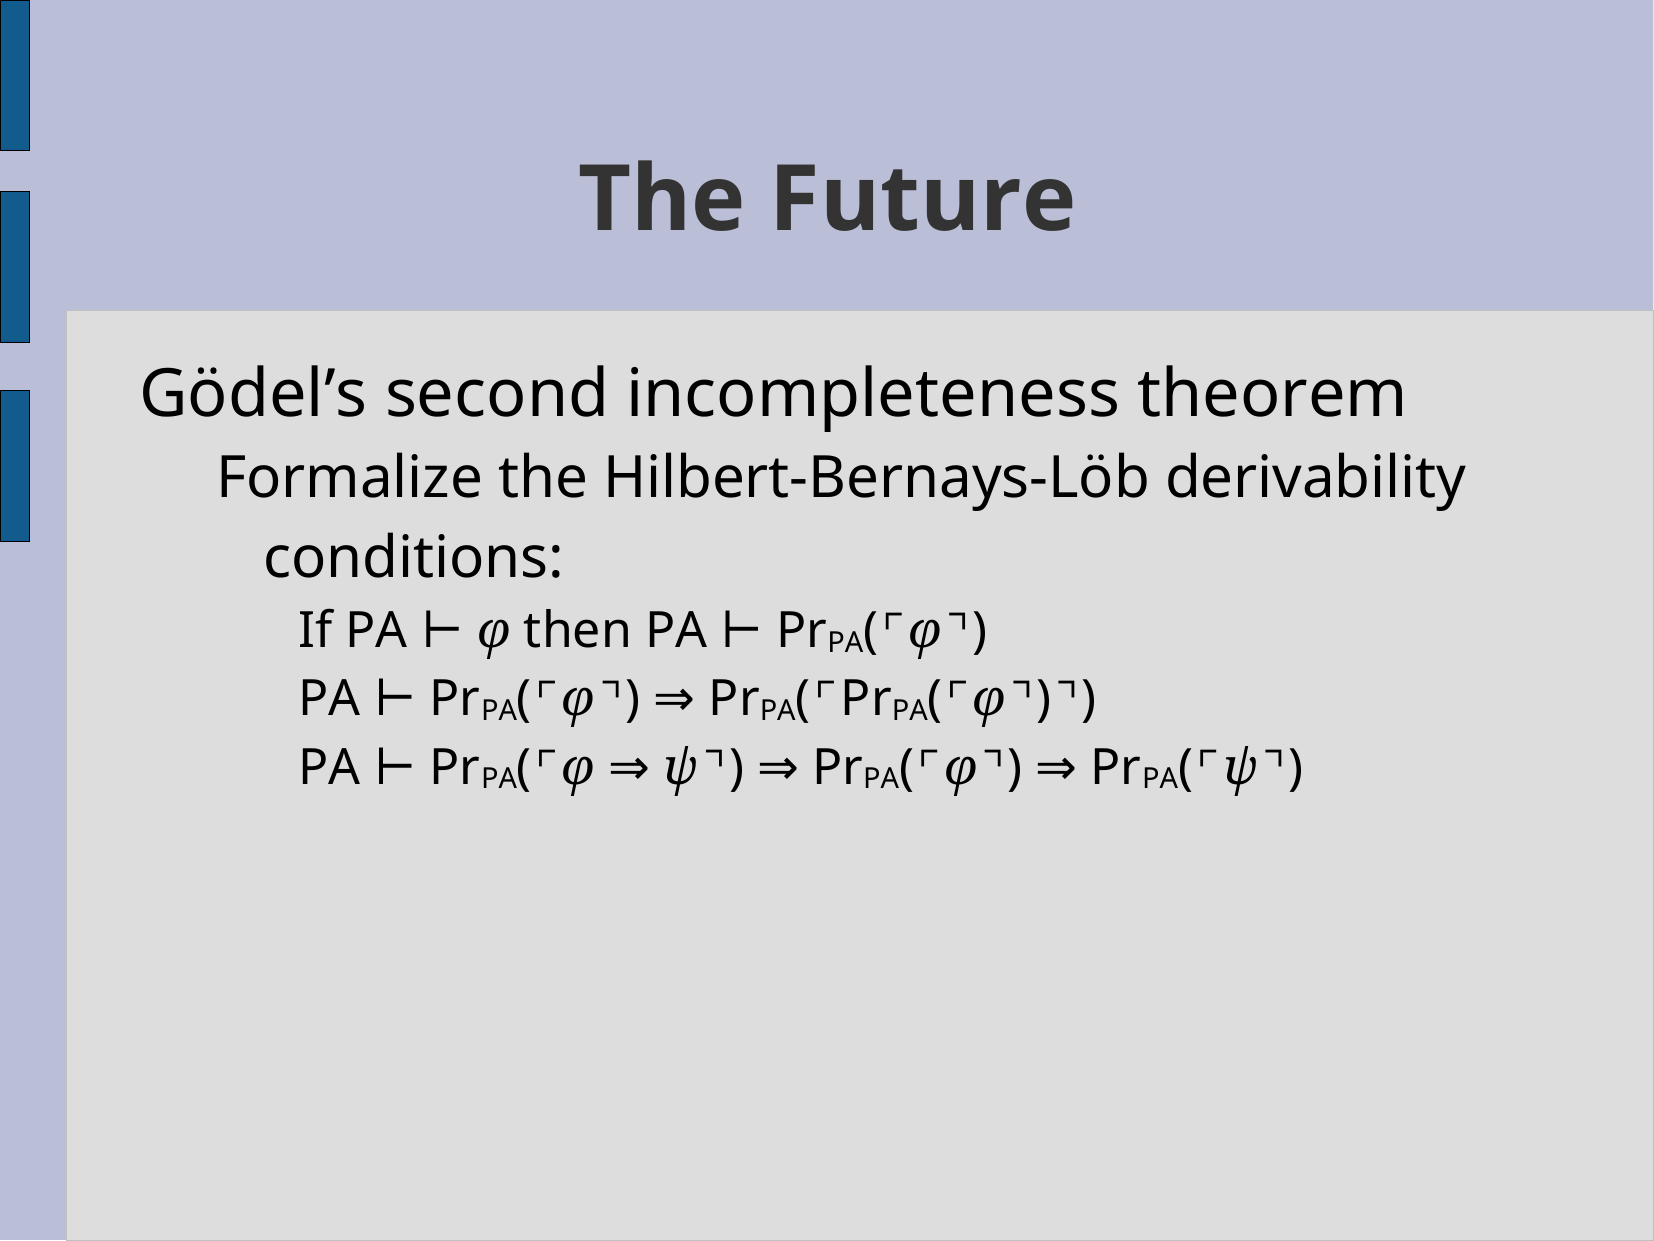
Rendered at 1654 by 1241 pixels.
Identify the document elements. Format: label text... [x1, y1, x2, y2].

list Gödel’s second incompleteness theorem Formalize the Hilbert-Bernays-Löb derivability conditions: If PA ⊢ φ then PA ⊢ PrPA(⌜φ⌝) PA ⊢ PrPA(⌜φ⌝) ⇒ PrPA(⌜PrPA(⌜φ⌝)⌝) PA ⊢ PrPA(⌜φ ⇒ ψ⌝) ⇒ PrPA(⌜φ⌝) ⇒ PrPA(⌜ψ⌝) [121, 344, 1534, 943]
title The Future [121, 91, 1534, 299]
